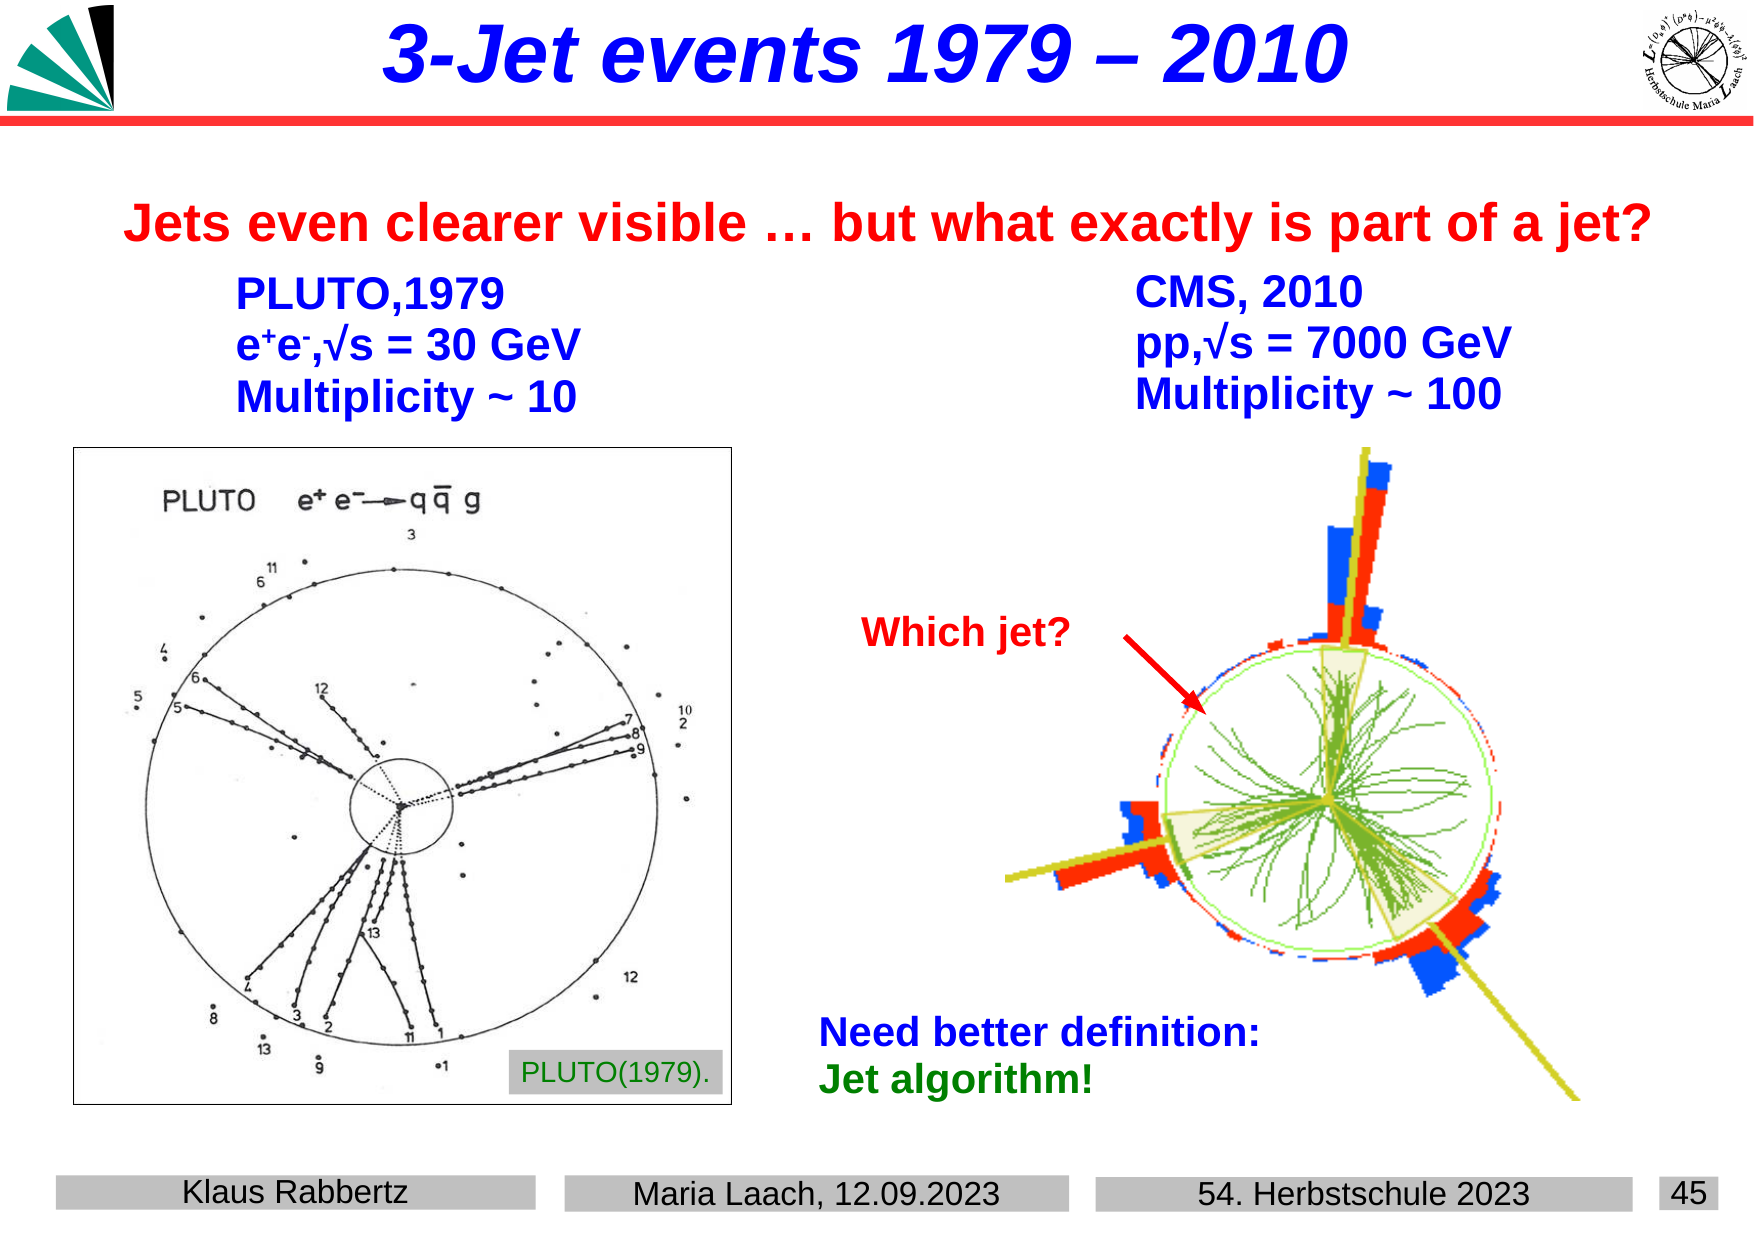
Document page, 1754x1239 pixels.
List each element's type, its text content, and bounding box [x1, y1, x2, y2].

picture [7, 5, 114, 112]
text_box Jets even clearer visible … but what exactly is part of a jet? [111, 186, 1668, 260]
text_box Need better definition: Jet algorithm! [806, 1003, 1411, 1109]
picture [73, 447, 732, 1105]
text_box PLUTO(1979). [508, 1049, 723, 1095]
text_box Which jet? [849, 603, 1133, 662]
text_box PLUTO,1979 e+e-,√s = 30 GeV Multiplicity ~ 10 [223, 262, 604, 428]
text_box CMS, 2010 pp,√s = 7000 GeV Multiplicity ~ 100 [1122, 259, 1528, 426]
picture [1643, 10, 1747, 110]
picture [1005, 447, 1660, 1101]
title 3-Jet events 1979 – 2010 [120, 0, 1612, 107]
